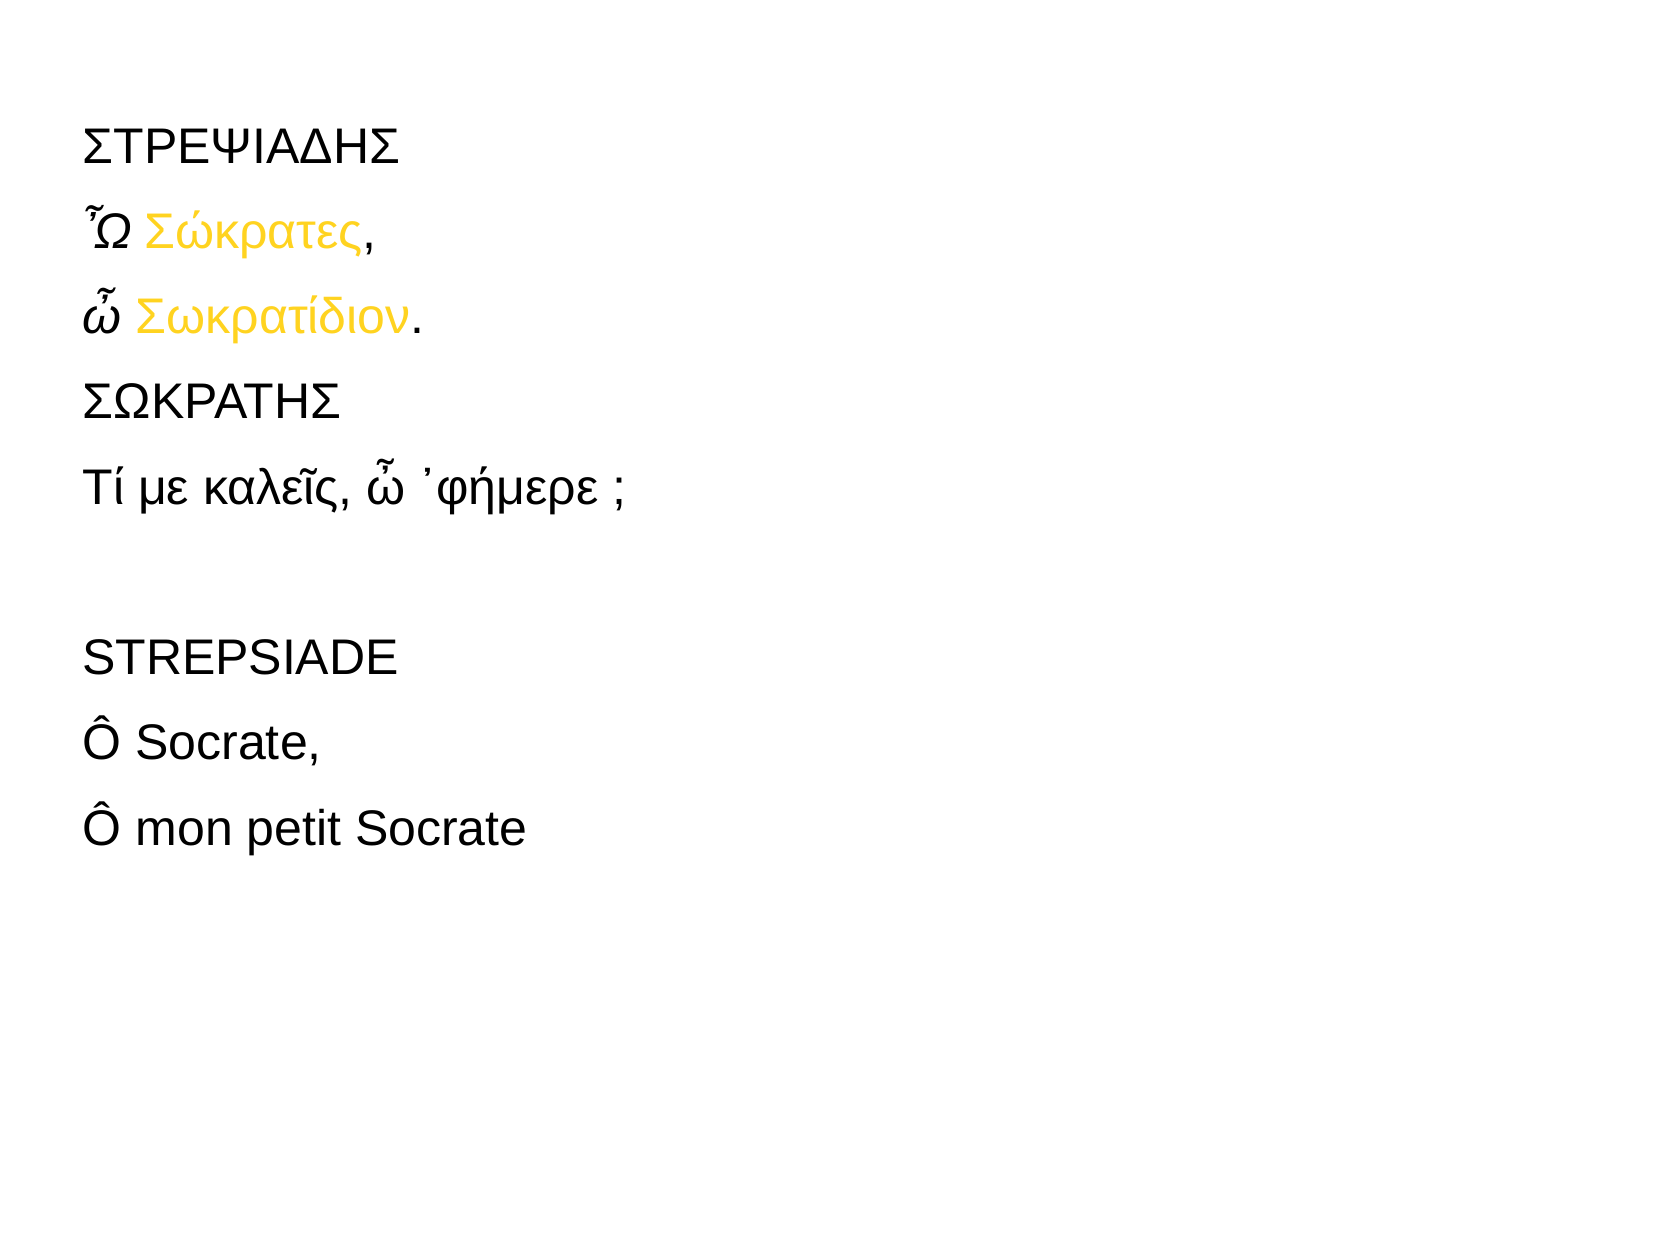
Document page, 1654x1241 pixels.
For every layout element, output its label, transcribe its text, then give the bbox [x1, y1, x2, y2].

list ΣΤΡΕΨΙΑΔΗΣ Ὦ Σώκρατες, ὦ Σωκρατίδιον. ΣΩΚΡΑΤΗΣ Τί με καλεῖς, ὦ ᾿φήμερε ; STREPSIADE Ô Socrate, Ô mon petit Socrate [82, 118, 1571, 1153]
